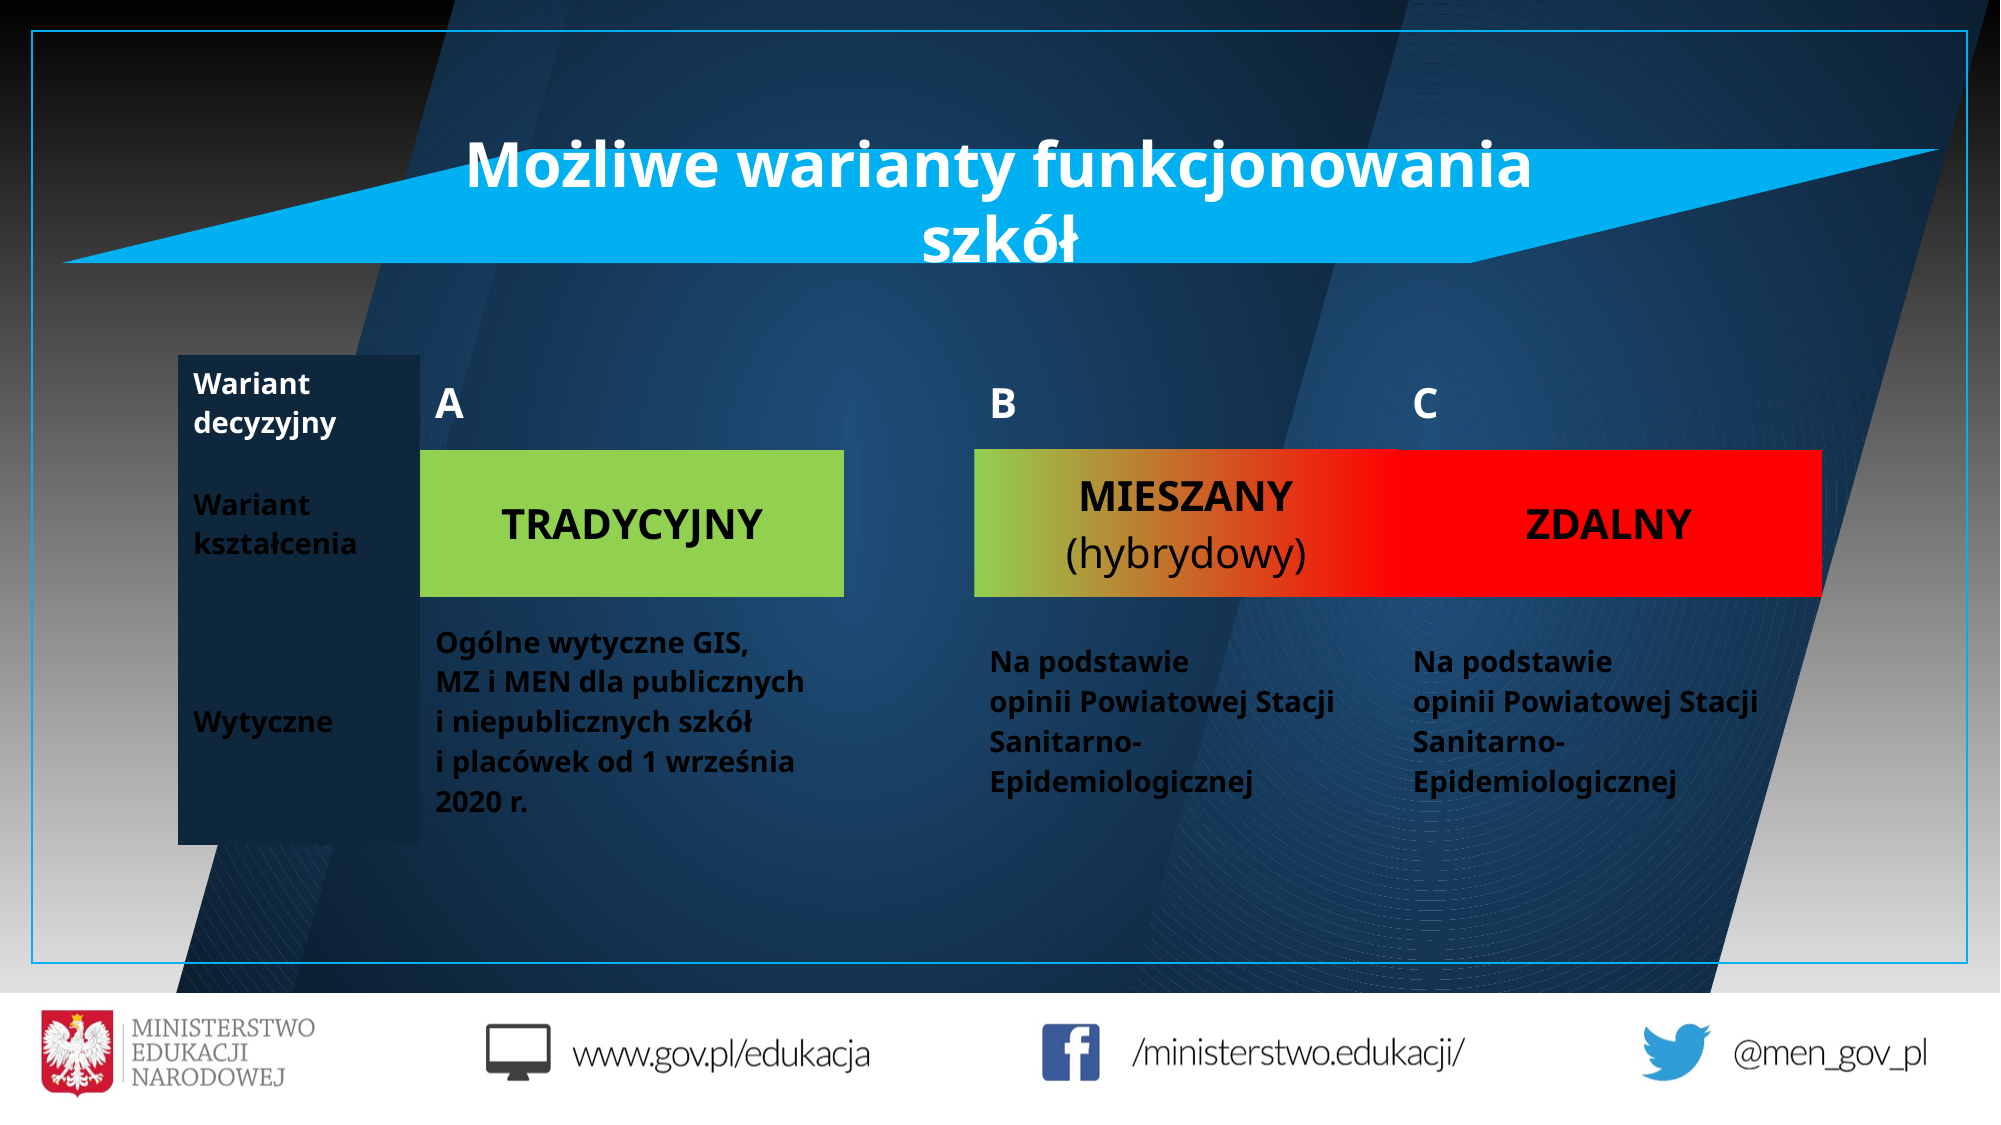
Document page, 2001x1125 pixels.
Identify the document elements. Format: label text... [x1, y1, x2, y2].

table_cell [844, 450, 974, 597]
table_cell Na podstawie opinii Powiatowej Stacji Sanitarno-Epidemiologicznej [1398, 597, 1822, 845]
table_cell Ogólne wytyczne GIS, MZ i MEN dla publicznych i niepublicznych szkół i placówek od 1 września 2020 r. [420, 597, 844, 845]
table_cell MIESZANY (hybrydowy) [974, 450, 1398, 597]
text_box [176, 964, 1719, 993]
text_box [184, 845, 1752, 962]
table_header C [1398, 355, 1822, 450]
text_box [446, 0, 1990, 76]
table_header [844, 355, 974, 450]
table_cell Wytyczne [178, 597, 420, 845]
table_header Wariant decyzyjny [178, 355, 420, 450]
table_cell TRADYCYJNY [420, 450, 844, 597]
text_box [355, 32, 1966, 595]
picture [0, 993, 2000, 1125]
table_cell Na podstawie opinii Powiatowej Stacji Sanitarno-Epidemiologicznej [974, 597, 1398, 845]
table_header B [974, 355, 1398, 450]
text_box Możliwe warianty funkcjonowania szkół [60, 149, 1940, 264]
table_cell [844, 597, 974, 845]
table_cell ZDALNY [1398, 450, 1822, 597]
table_header A [420, 355, 844, 450]
table_cell Wariant kształcenia [178, 450, 420, 597]
